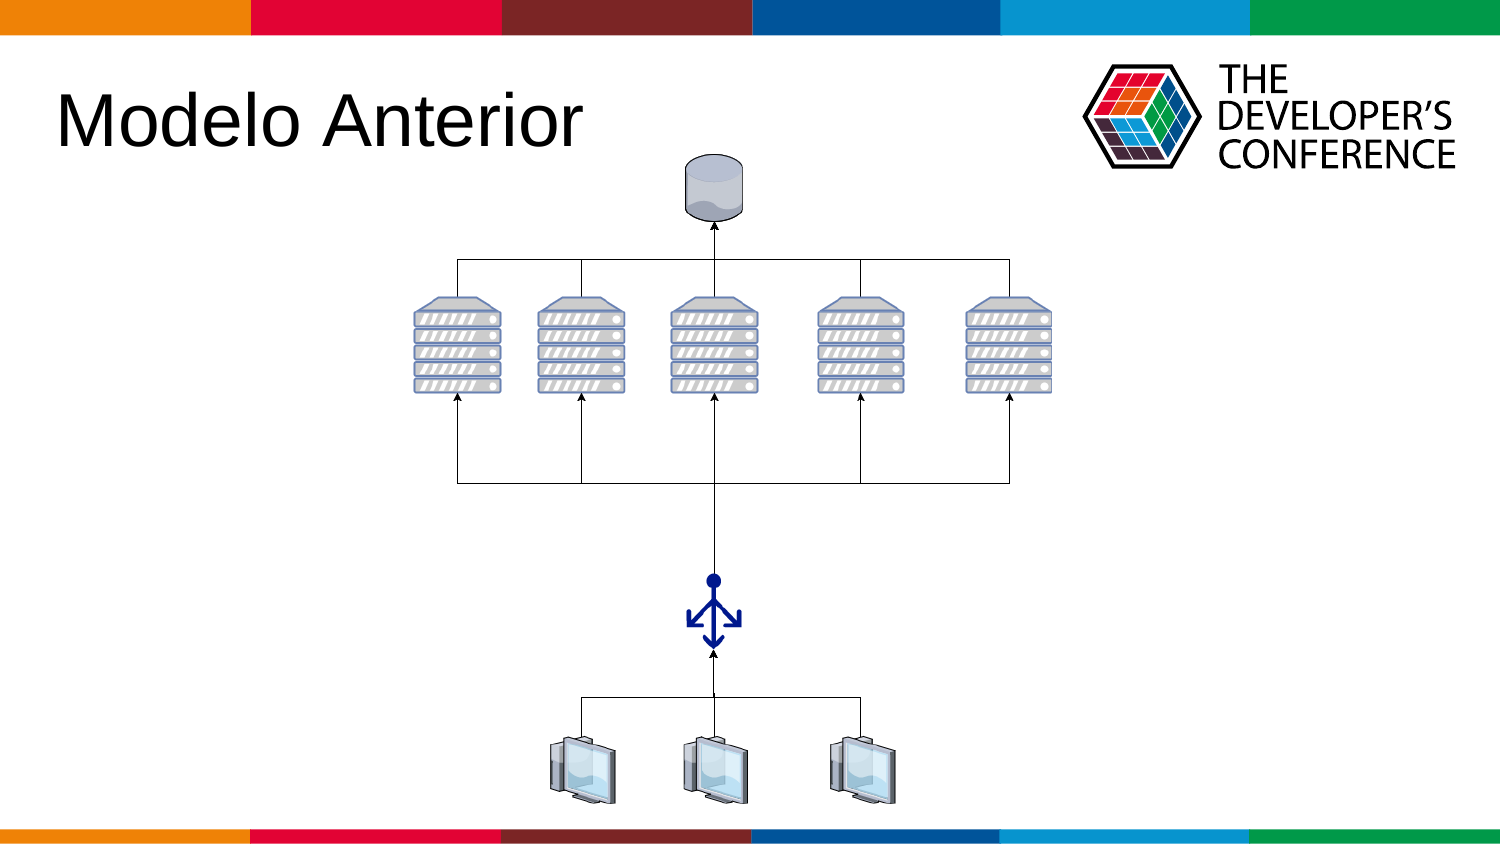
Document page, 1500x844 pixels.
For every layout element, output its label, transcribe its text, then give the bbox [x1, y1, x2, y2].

picture [413, 154, 1052, 804]
title Modelo Anterior [41, 59, 975, 174]
